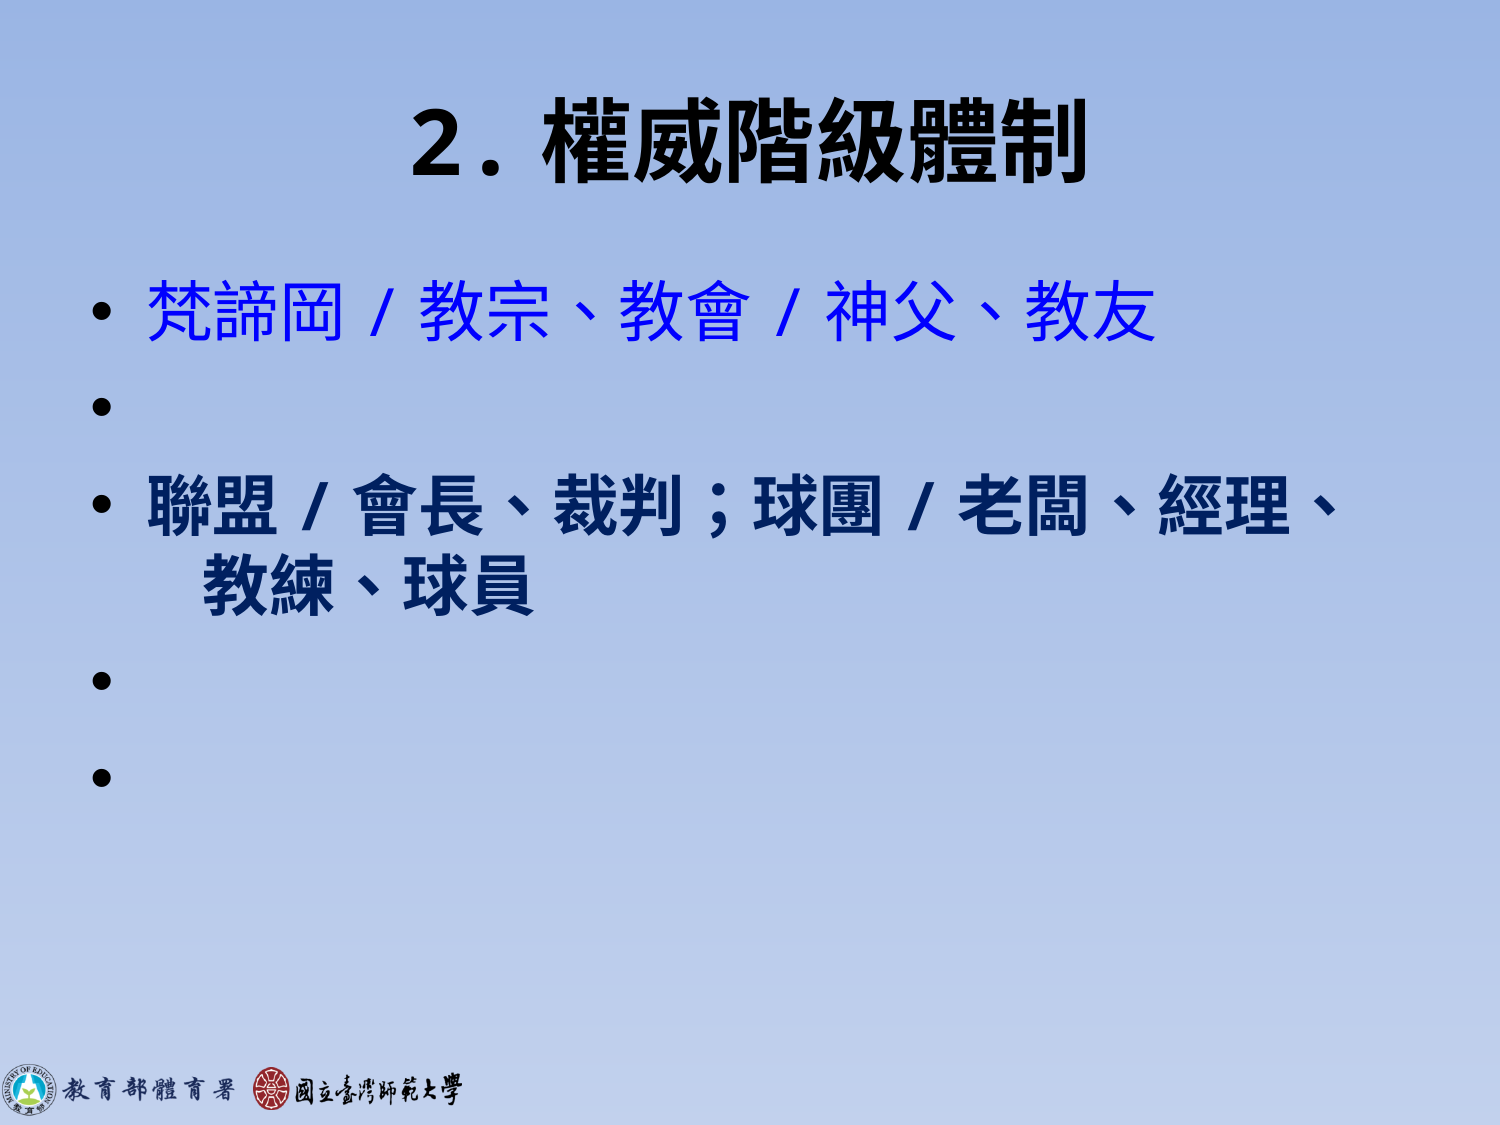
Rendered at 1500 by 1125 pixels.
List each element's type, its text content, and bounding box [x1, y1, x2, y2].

list 梵諦岡/教宗、教會/神父、教友 聯盟/會長、裁判；球團/老闆、經理、教練、球員 [75, 262, 1426, 1005]
title 2.權威階級體制 [75, 45, 1426, 233]
